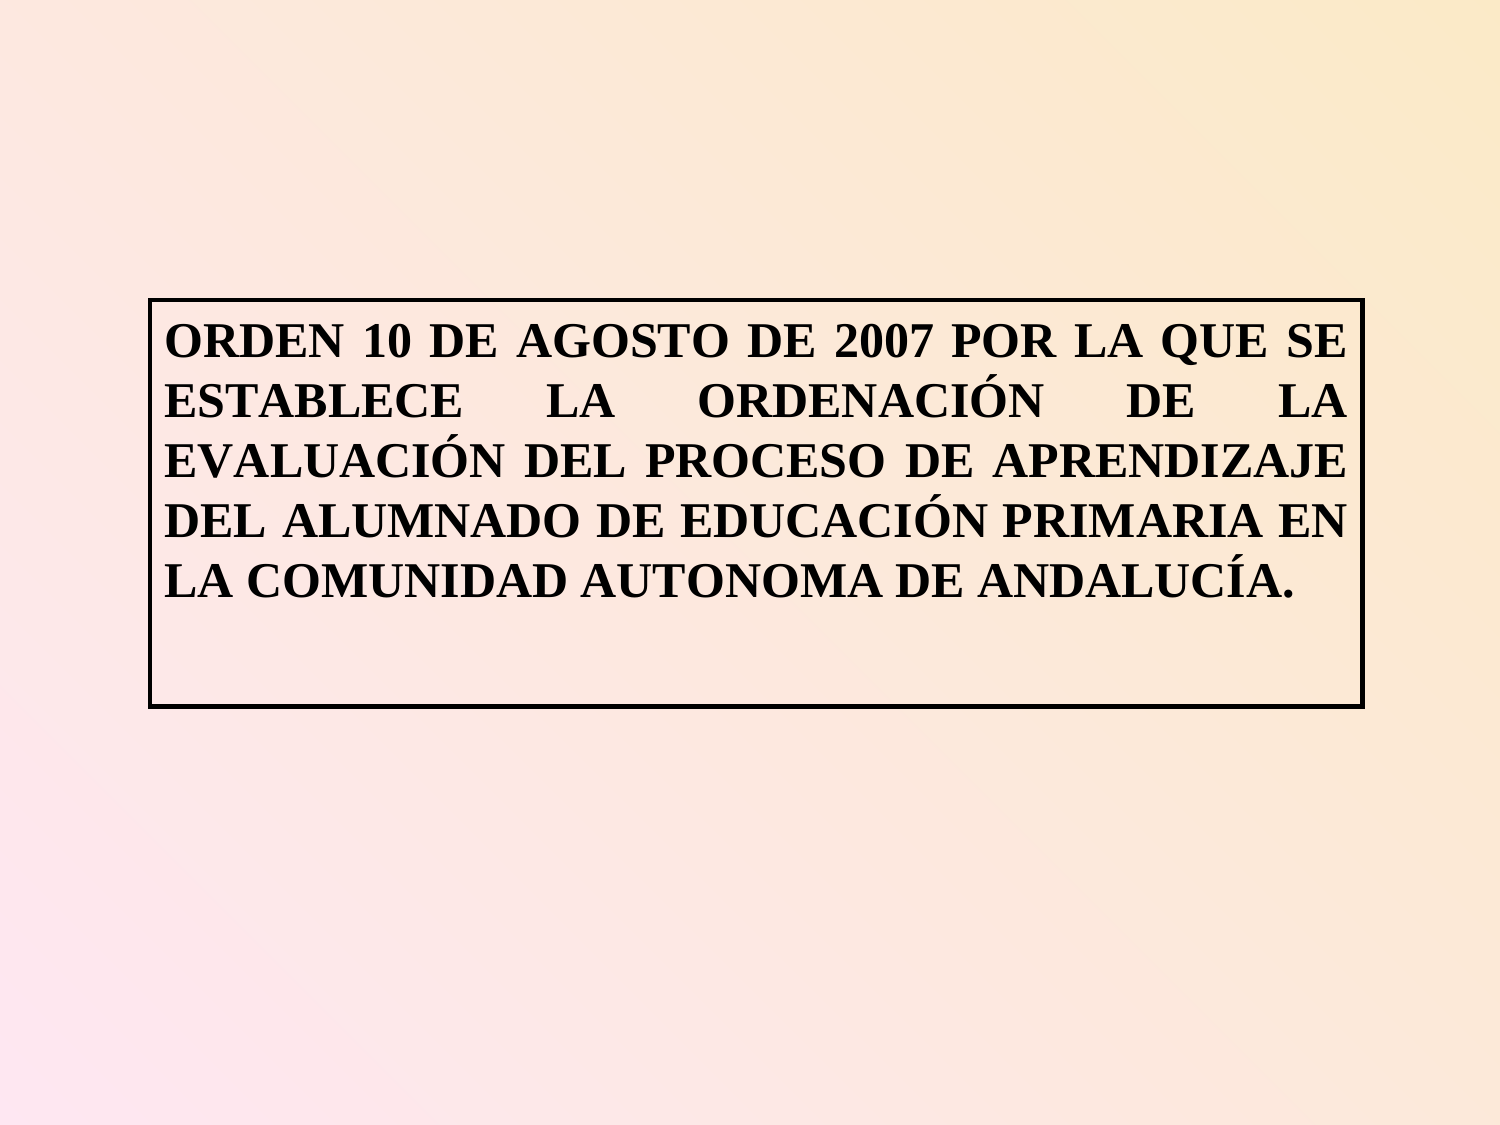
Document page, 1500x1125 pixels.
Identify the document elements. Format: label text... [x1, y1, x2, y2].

text_box ORDEN 10 DE AGOSTO DE 2007 POR LA QUE SE ESTABLECE LA ORDENACIÓN DE LA EVALUACIÓN DEL PROCESO DE APRENDIZAJE DEL ALUMNADO DE EDUCACIÓN PRIMARIA EN LA COMUNIDAD AUTONOMA DE ANDALUCÍA. [150, 299, 1363, 707]
